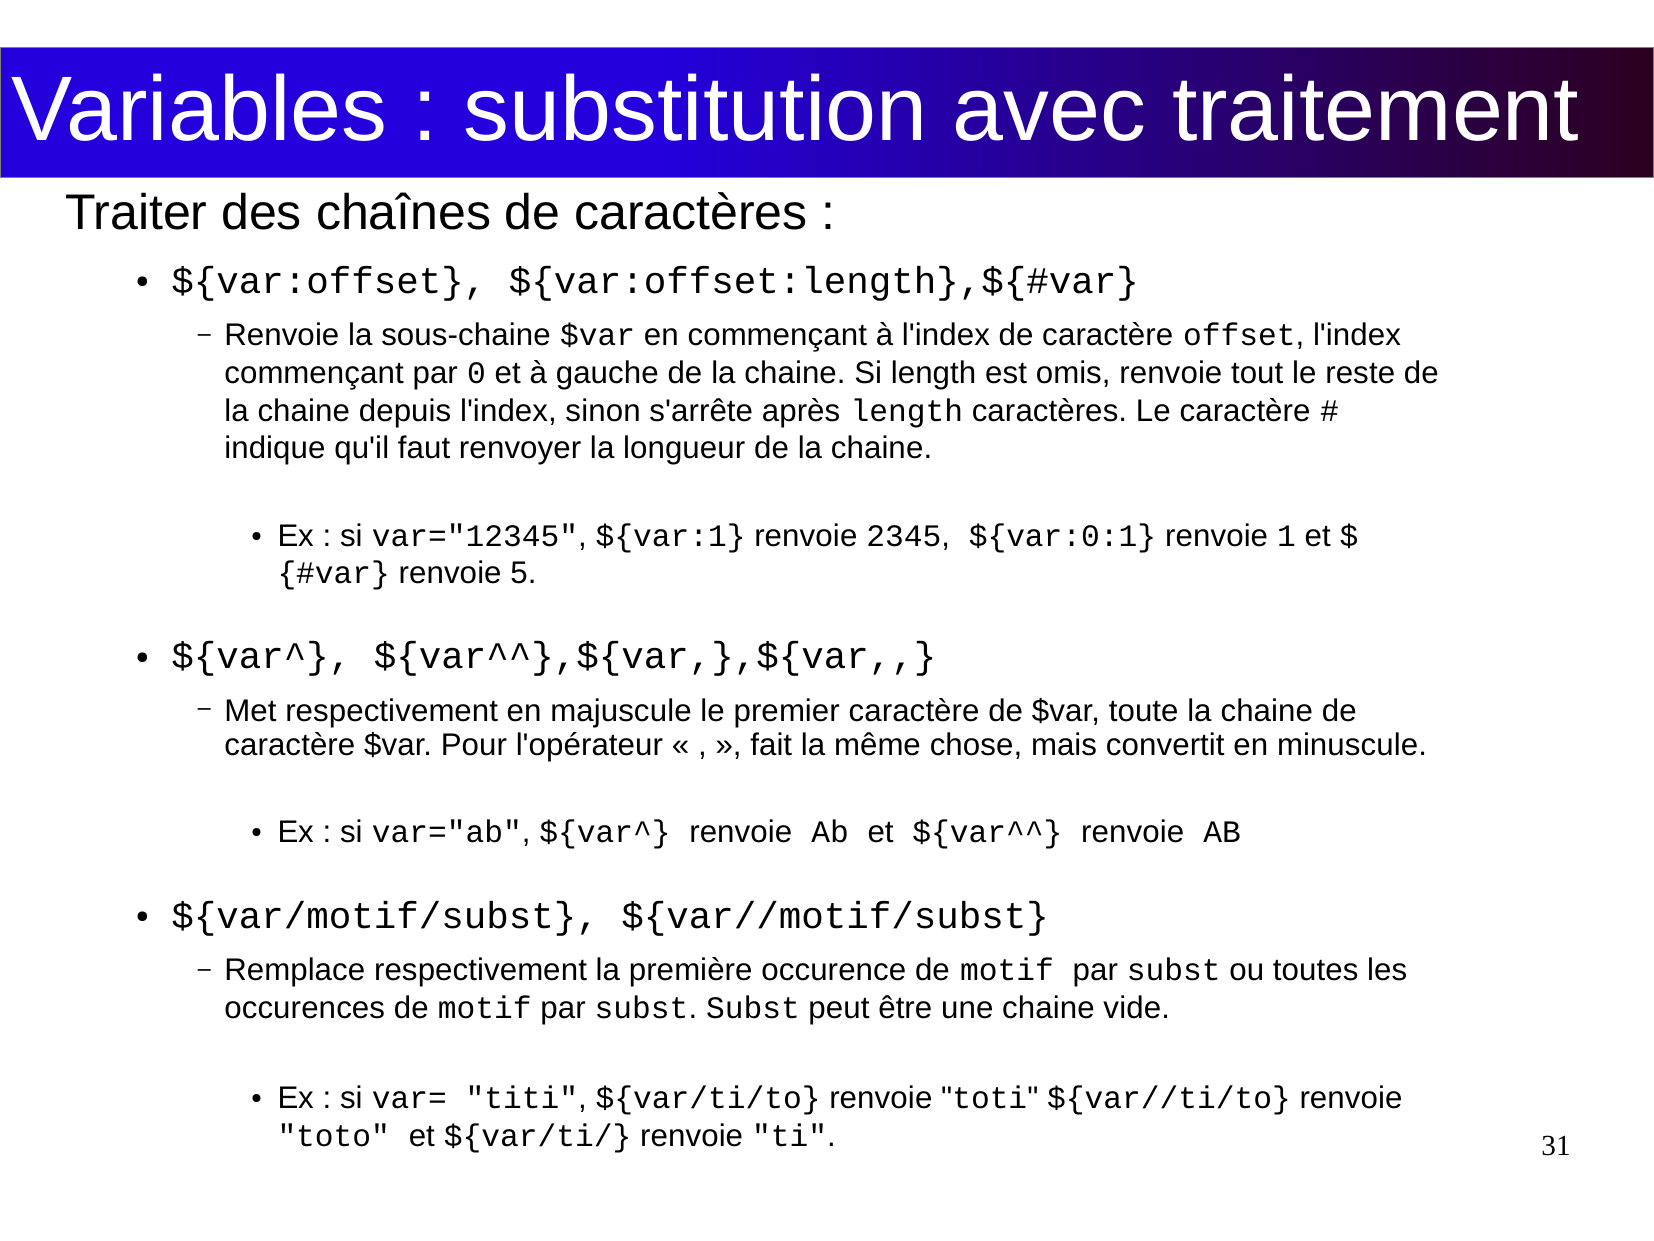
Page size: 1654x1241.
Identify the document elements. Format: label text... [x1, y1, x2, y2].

title Variables : substitution avec traitement [11, 5, 1642, 213]
list Traiter des chaînes de caractères : ${var:offset}, ${var:offset:length},${#var} Renvoie la sous-chaine $var en commençant à l'index de caractère offset, l'index commençant par 0 et à gauche de la chaine. Si length est omis, renvoie tout le reste de la chaine depuis l'index, sinon s'arrête après length caractères. Le caractère # indique qu'il faut renvoyer la longueur de la chaine. Ex : si var="12345", ${var:1} renvoie 2345, ${var:0:1} renvoie 1 et ${#var} renvoie 5. ${var^}, ${var^^},${var,},${var,,} Met respectivement en majuscule le premier caractère de $var, toute la chaine de caractère $var. Pour l'opérateur « , », fait la même chose, mais convertit en minuscule. Ex : si var="ab", ${var^} renvoie Ab et ${var^^} renvoie AB ${var/motif/subst}, ${var//motif/subst} Remplace respectivement la première occurence de motif par subst ou toutes les occurences de motif par subst. Subst peut être une chaine vide. Ex : si var= "titi", ${var/ti/to} renvoie "toti" ${var//ti/to} renvoie "toto" et ${var/ti/} renvoie "ti". [11, 183, 1441, 1193]
